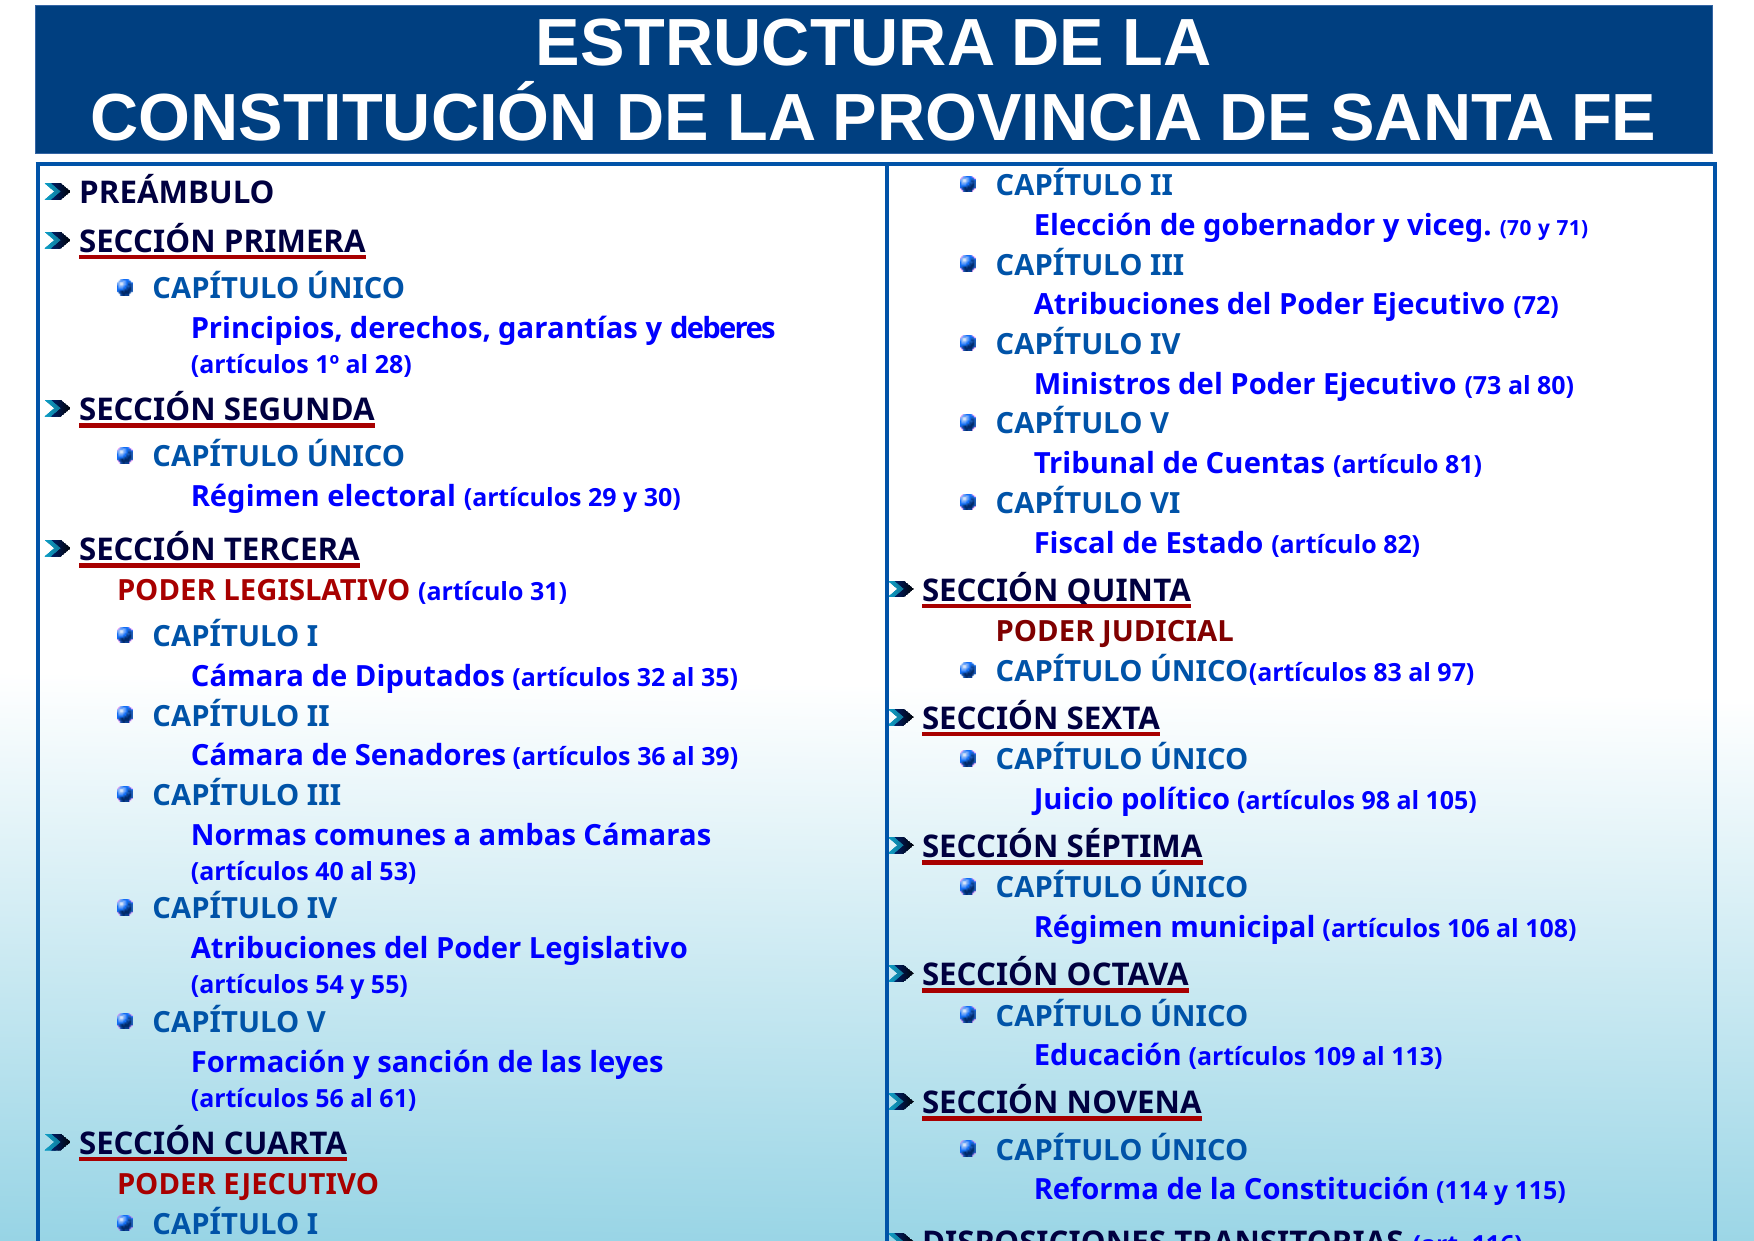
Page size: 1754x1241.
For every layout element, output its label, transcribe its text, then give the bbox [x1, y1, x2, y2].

picture [117, 447, 133, 464]
picture [117, 786, 133, 802]
picture [960, 662, 976, 678]
picture [117, 1013, 133, 1029]
picture [117, 899, 133, 916]
picture [960, 1140, 976, 1157]
picture [117, 1215, 133, 1231]
picture [960, 878, 976, 895]
table_header CAPÍTULO II Elección de gobernador y viceg. (70 y 71) CAPÍTULO III Atribuciones del Poder Ejecutivo (72) CAPÍTULO IV Ministros del Poder Ejecutivo (73 al 80) CAPÍTULO V Tribunal de Cuentas (artículo 81) CAPÍTULO VI Fiscal de Estado (artículo 82) SECCIÓN QUINTA PODER JUDICIAL CAPÍTULO ÚNICO(artículos 83 al 97) SECCIÓN SEXTA CAPÍTULO ÚNICO Juicio político (artículos 98 al 105) SECCIÓN SÉPTIMA CAPÍTULO ÚNICO Régimen municipal (artículos 106 al 108) SECCIÓN OCTAVA CAPÍTULO ÚNICO Educación (artículos 109 al 113) SECCIÓN NOVENA CAPÍTULO ÚNICO Reforma de la Constitución (114 y 115) DISPOSICIONES TRANSITORIAS (art. 116) [889, 166, 1713, 1241]
picture [117, 279, 133, 296]
table_header PREÁMBULO SECCIÓN PRIMERA CAPÍTULO ÚNICO Principios, derechos, garantías y deberes (artículos 1º al 28) SECCIÓN SEGUNDA CAPÍTULO ÚNICO Régimen electoral (artículos 29 y 30) SECCIÓN TERCERA PODER LEGISLATIVO (artículo 31) CAPÍTULO I Cámara de Diputados (artículos 32 al 35) CAPÍTULO II Cámara de Senadores (artículos 36 al 39) CAPÍTULO III Normas comunes a ambas Cámaras (artículos 40 al 53) CAPÍTULO IV Atribuciones del Poder Legislativo (artículos 54 y 55) CAPÍTULO V Formación y sanción de las leyes (artículos 56 al 61) SECCIÓN CUARTA PODER EJECUTIVO CAPÍTULO I Organización (artículos 62 al 69) [40, 166, 885, 1241]
text_box ESTRUCTURA DE LA CONSTITUCIÓN DE LA PROVINCIA DE SANTA FE [35, 5, 1713, 154]
picture [960, 414, 976, 431]
picture [960, 750, 976, 767]
picture [960, 1006, 976, 1023]
picture [960, 335, 976, 351]
picture [117, 706, 133, 723]
picture [960, 494, 976, 510]
picture [960, 255, 976, 272]
picture [117, 627, 133, 643]
picture [960, 176, 976, 192]
